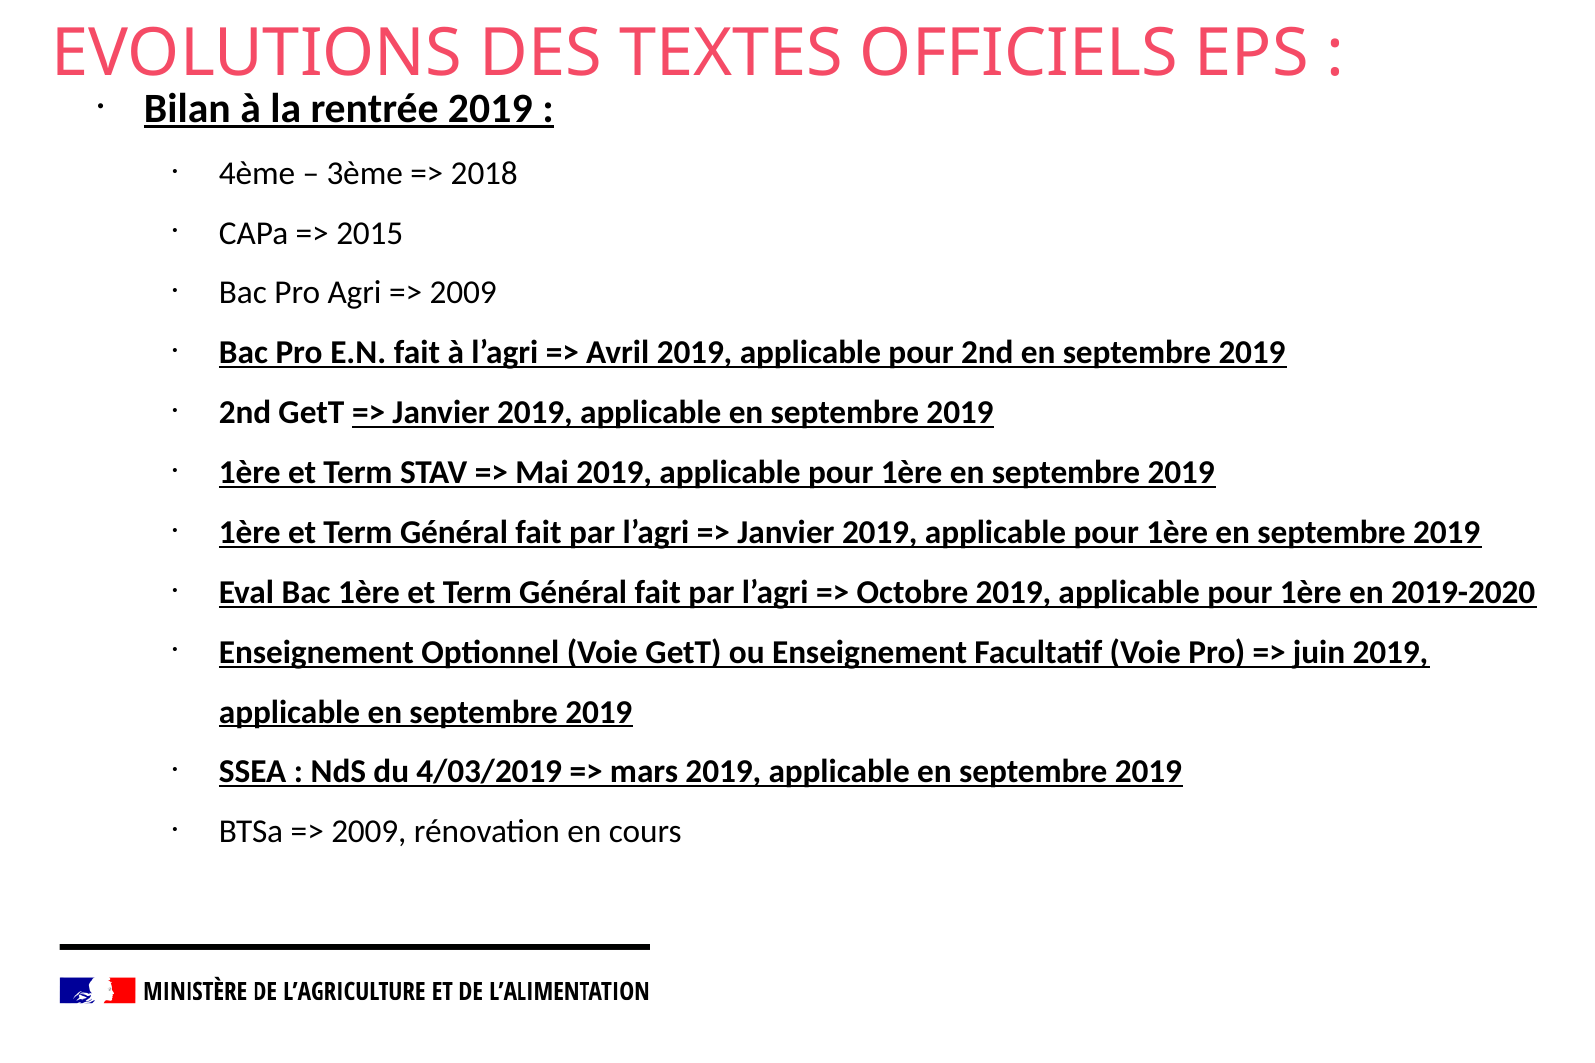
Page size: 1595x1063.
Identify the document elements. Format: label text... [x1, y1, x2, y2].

title EVOLUTIONS DES TEXTES OFFICIELS EPS : [36, 1, 1558, 194]
text_box Bilan à la rentrée 2019 : 4ème – 3ème => 2018 CAPa => 2015 Bac Pro Agri => 2009 Bac Pro E.N. fait à l’agri => Avril 2019, applicable pour 2nd en septembre 2019 2nd GetT => Janvier 2019, applicable en septembre 2019 1ère et Term STAV => Mai 2019, applicable pour 1ère en septembre 2019 1ère et Term Général fait par l’agri => Janvier 2019, applicable pour 1ère en septembre 2019 Eval Bac 1ère et Term Général fait par l’agri => Octobre 2019, applicable pour 1ère en 2019-2020 Enseignement Optionnel (Voie GetT) ou Enseignement Facultatif (Voie Pro) => juin 2019, applicable en septembre 2019 SSEA : NdS du 4/03/2019 => mars 2019, applicable en septembre 2019 BTSa => 2009, rénovation en cours [82, 48, 1569, 958]
picture [59, 944, 650, 1004]
